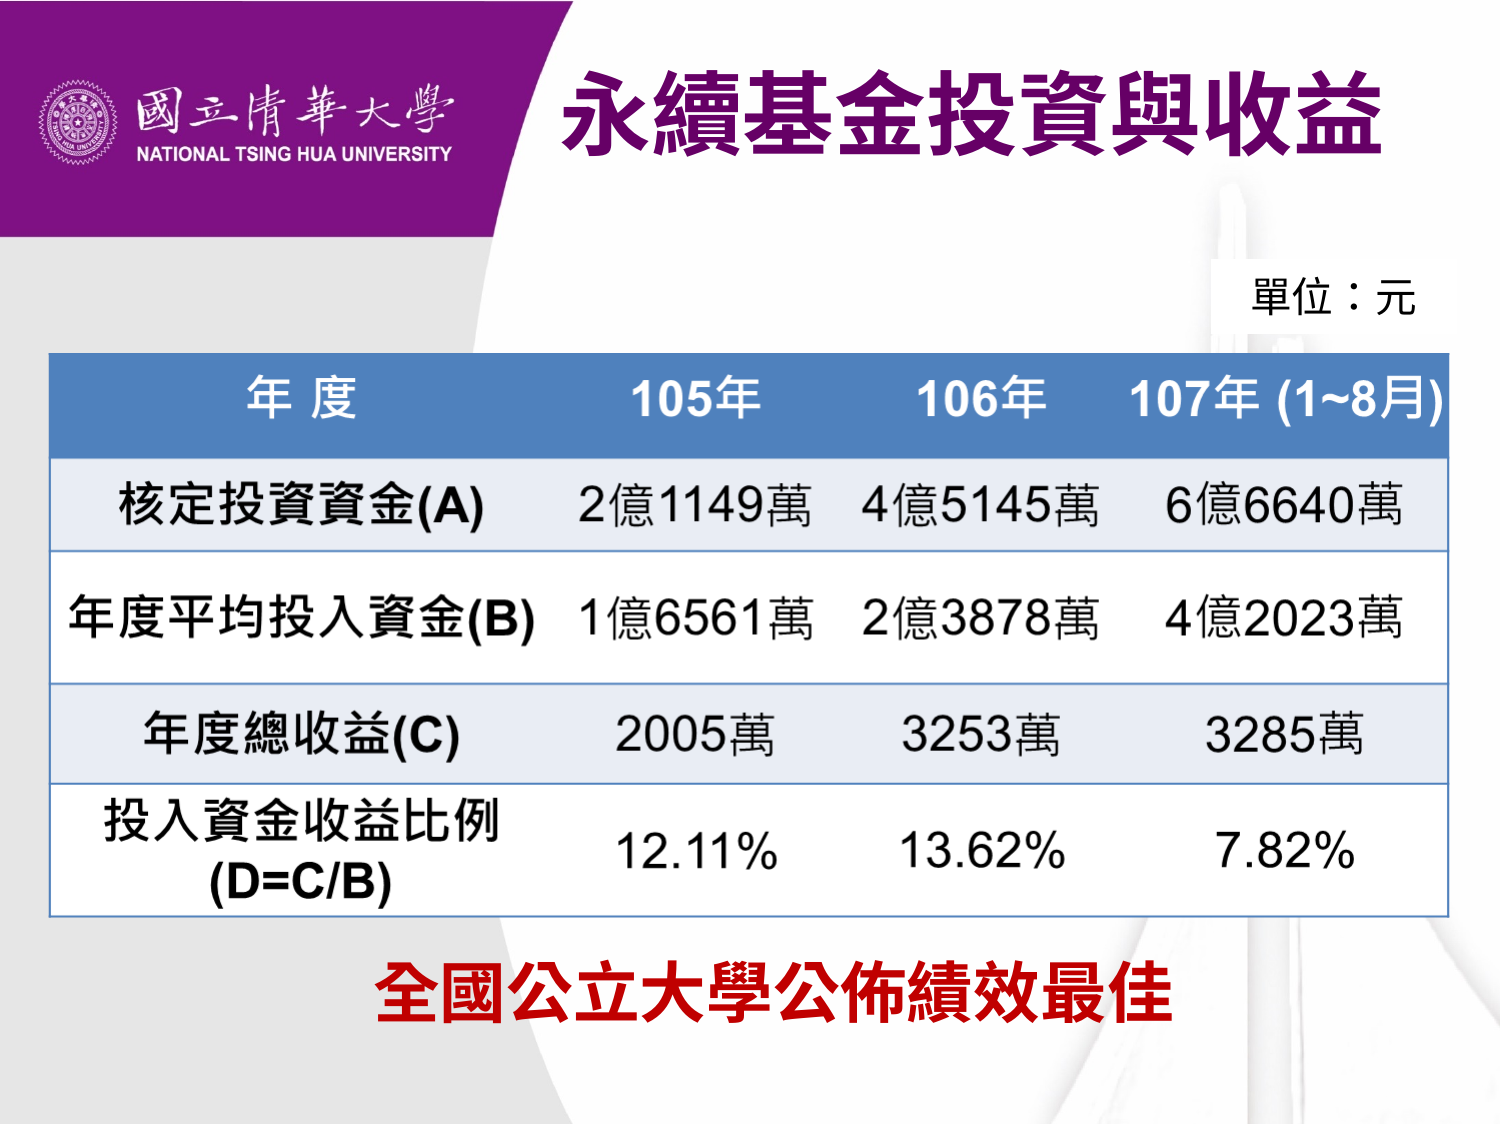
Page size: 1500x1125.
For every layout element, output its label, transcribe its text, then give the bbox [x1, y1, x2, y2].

text_box 全國公立大學公佈績效最佳 [358, 943, 1228, 1038]
picture [36, 352, 1474, 941]
text_box 單位：元 [1211, 259, 1457, 334]
text_box 永續基金投資與收益 [501, 61, 1444, 176]
